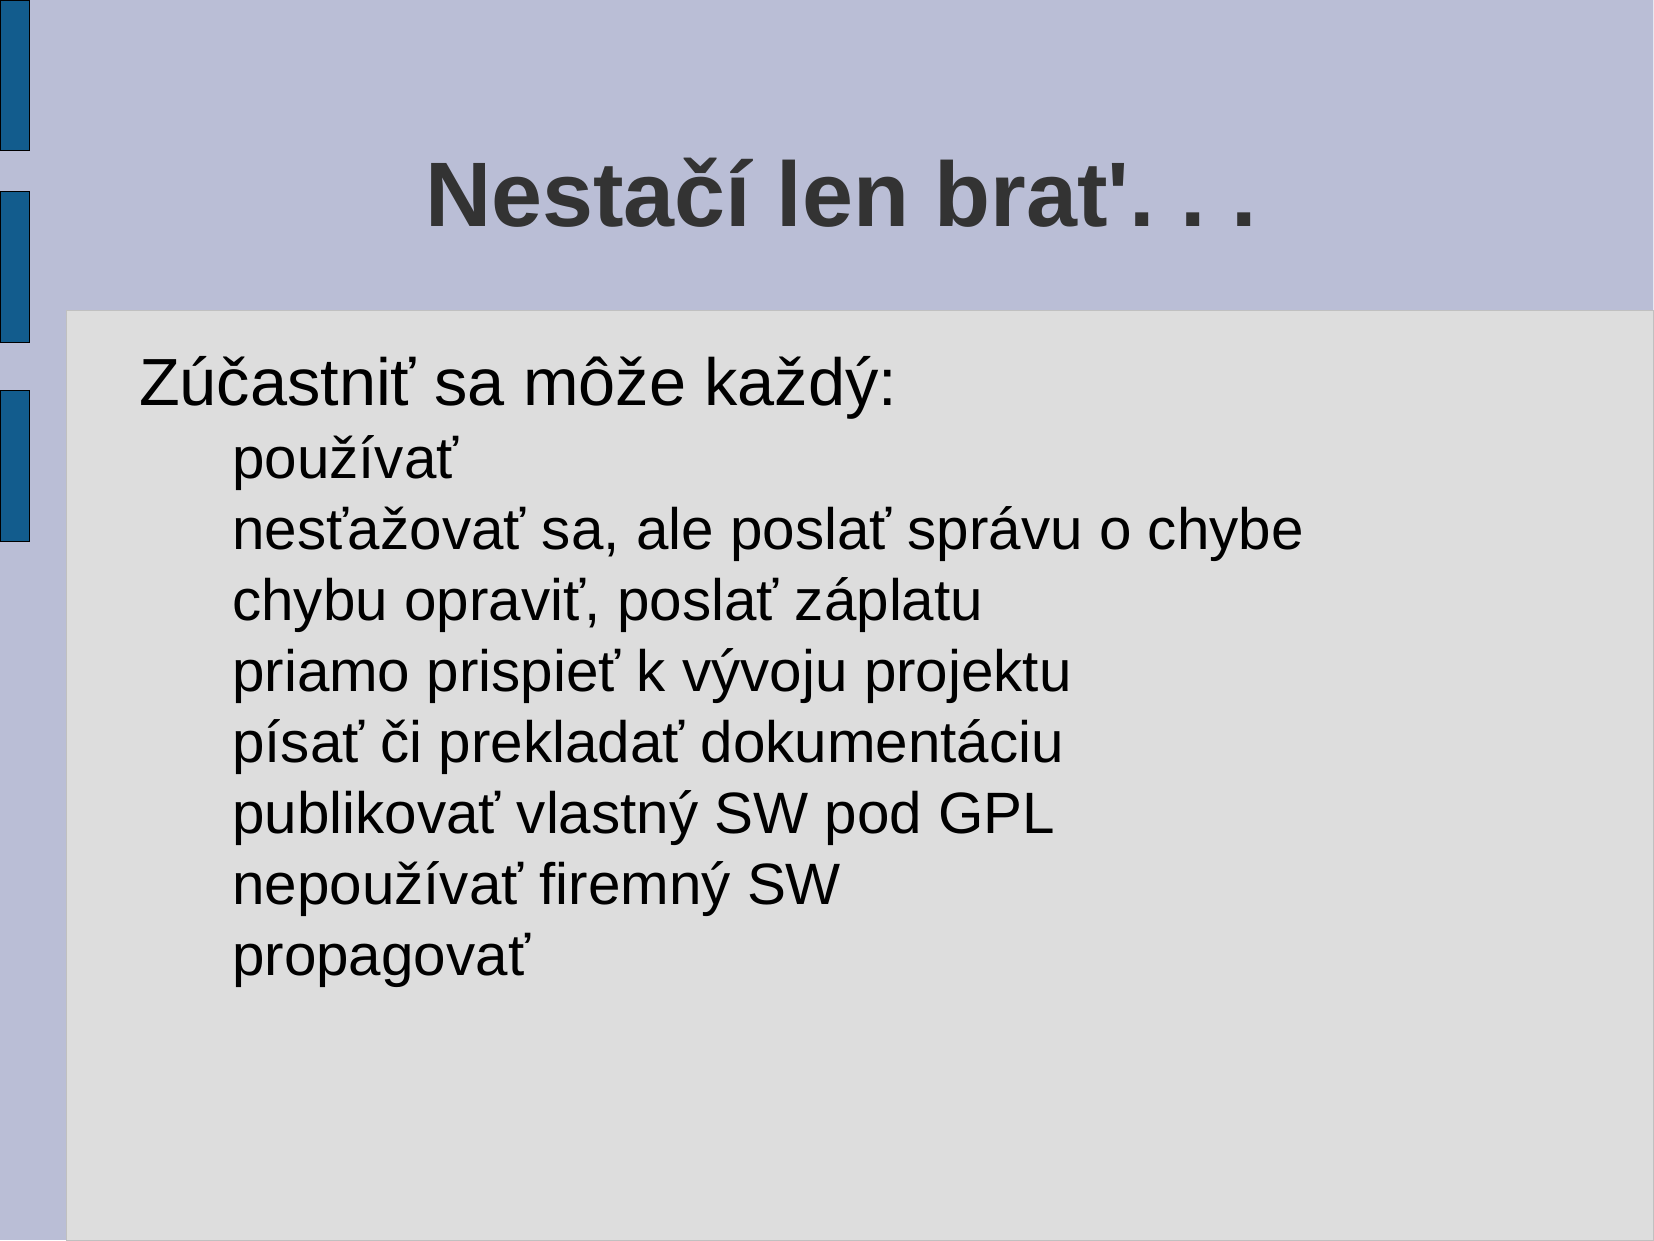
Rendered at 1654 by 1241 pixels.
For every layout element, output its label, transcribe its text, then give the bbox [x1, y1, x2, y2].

title Nestačí len brat'. . . [59, 91, 1625, 299]
list Zúčastniť sa môže každý: používať nesťažovať sa, ale poslať správu o chybe chybu opraviť, poslať záplatu priamo prispieť k vývoju projektu písať či prekladať dokumentáciu publikovať vlastný SW pod GPL nepoužívať firemný SW propagovať [121, 344, 1534, 1127]
